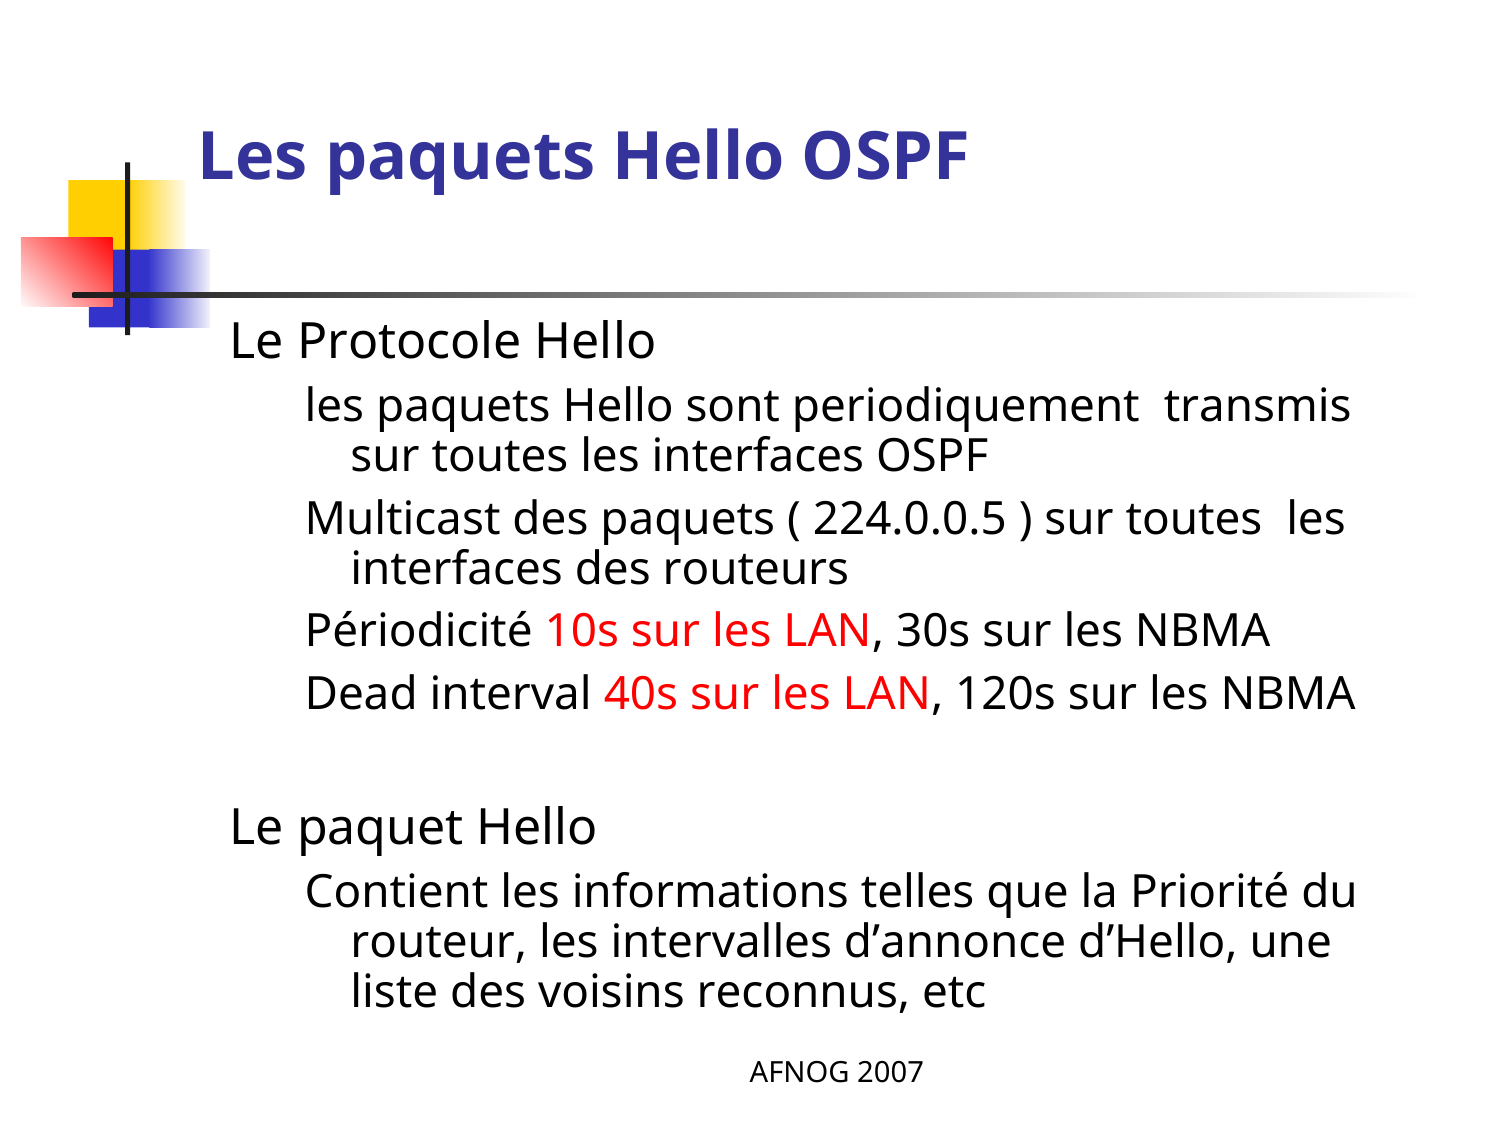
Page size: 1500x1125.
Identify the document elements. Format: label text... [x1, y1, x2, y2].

title Les paquets Hello OSPF [183, 78, 1462, 207]
list Le Protocole Hello les paquets Hello sont periodiquement transmis sur toutes les interfaces OSPF Multicast des paquets ( 224.0.0.5 ) sur toutes les interfaces des routeurs Périodicité 10s sur les LAN, 30s sur les NBMA Dead interval 40s sur les LAN, 120s sur les NBMA Le paquet Hello Contient les informations telles que la Priorité du routeur, les intervalles d’annonce d’Hello, une liste des voisins reconnus, etc [214, 213, 1426, 1088]
